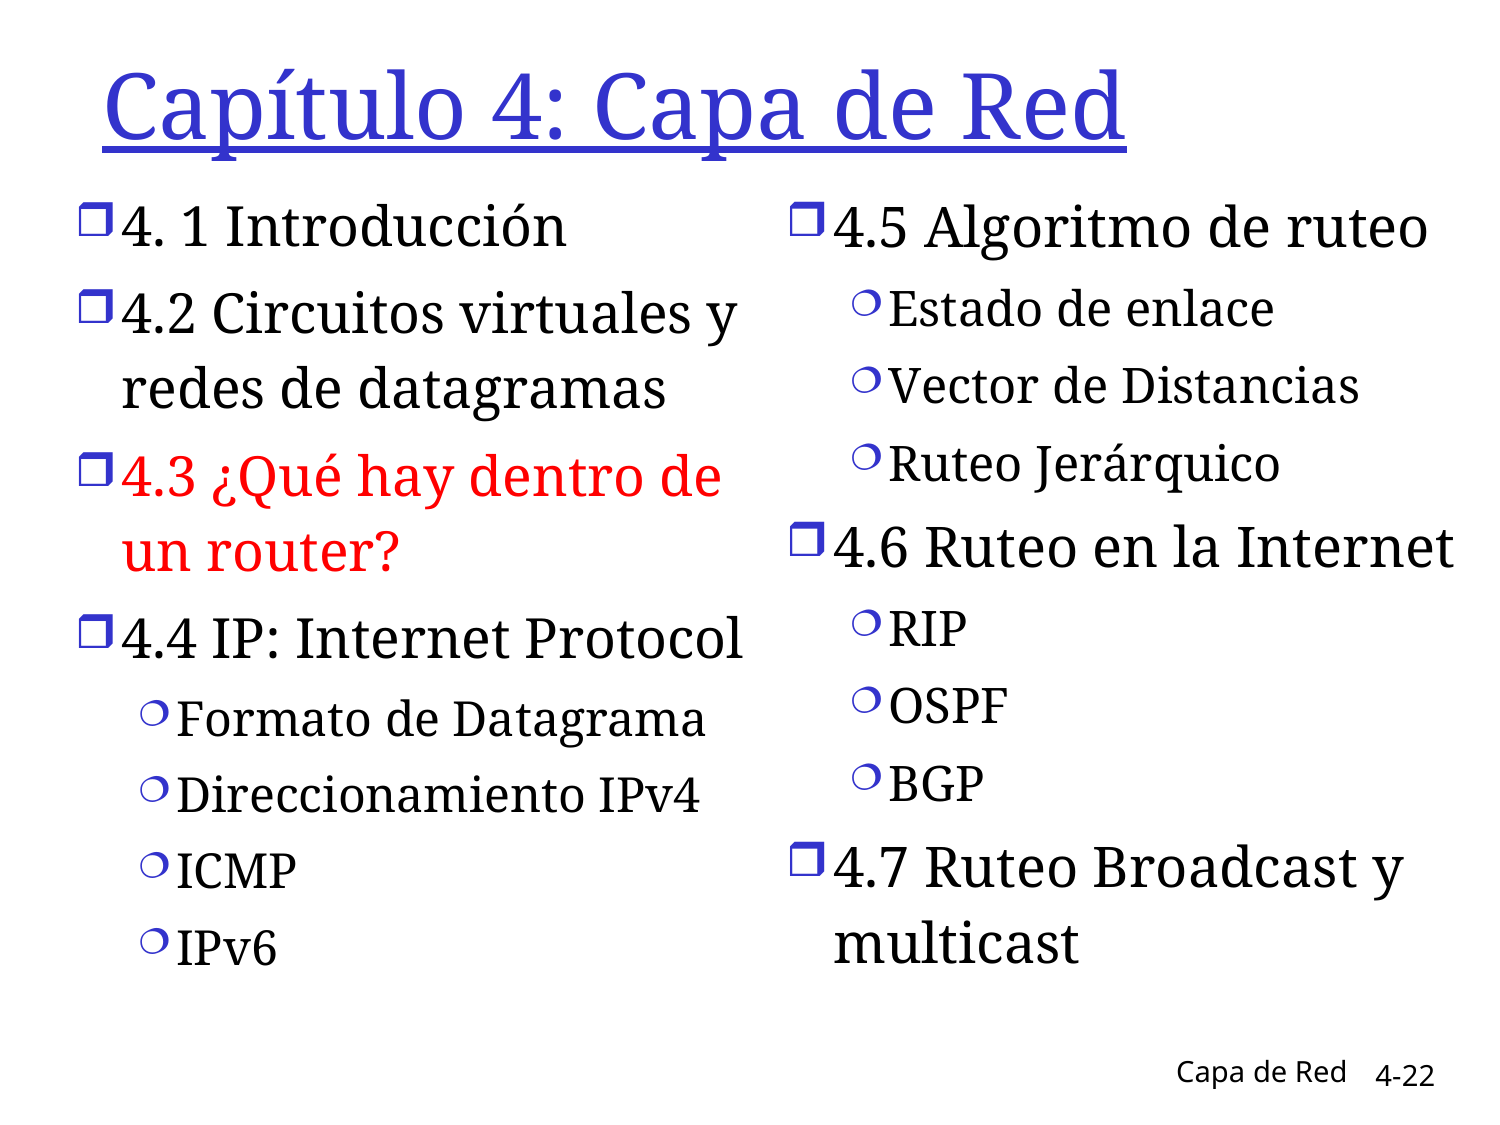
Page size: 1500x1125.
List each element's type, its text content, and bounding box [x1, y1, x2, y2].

list 4.5 Algoritmo de ruteo Estado de enlace Vector de Distancias Ruteo Jerárquico 4.6 Ruteo en la Internet RIP OSPF BGP 4.7 Ruteo Broadcast y multicast [786, 187, 1463, 1051]
title Capítulo 4: Capa de Red [87, 15, 1426, 196]
list 4. 1 Introducción 4.2 Circuitos virtuales y redes de datagramas 4.3 ¿Qué hay dentro de un router? 4.4 IP: Internet Protocol Formato de Datagrama Direccionamiento IPv4 ICMP IPv6 [75, 187, 753, 1051]
